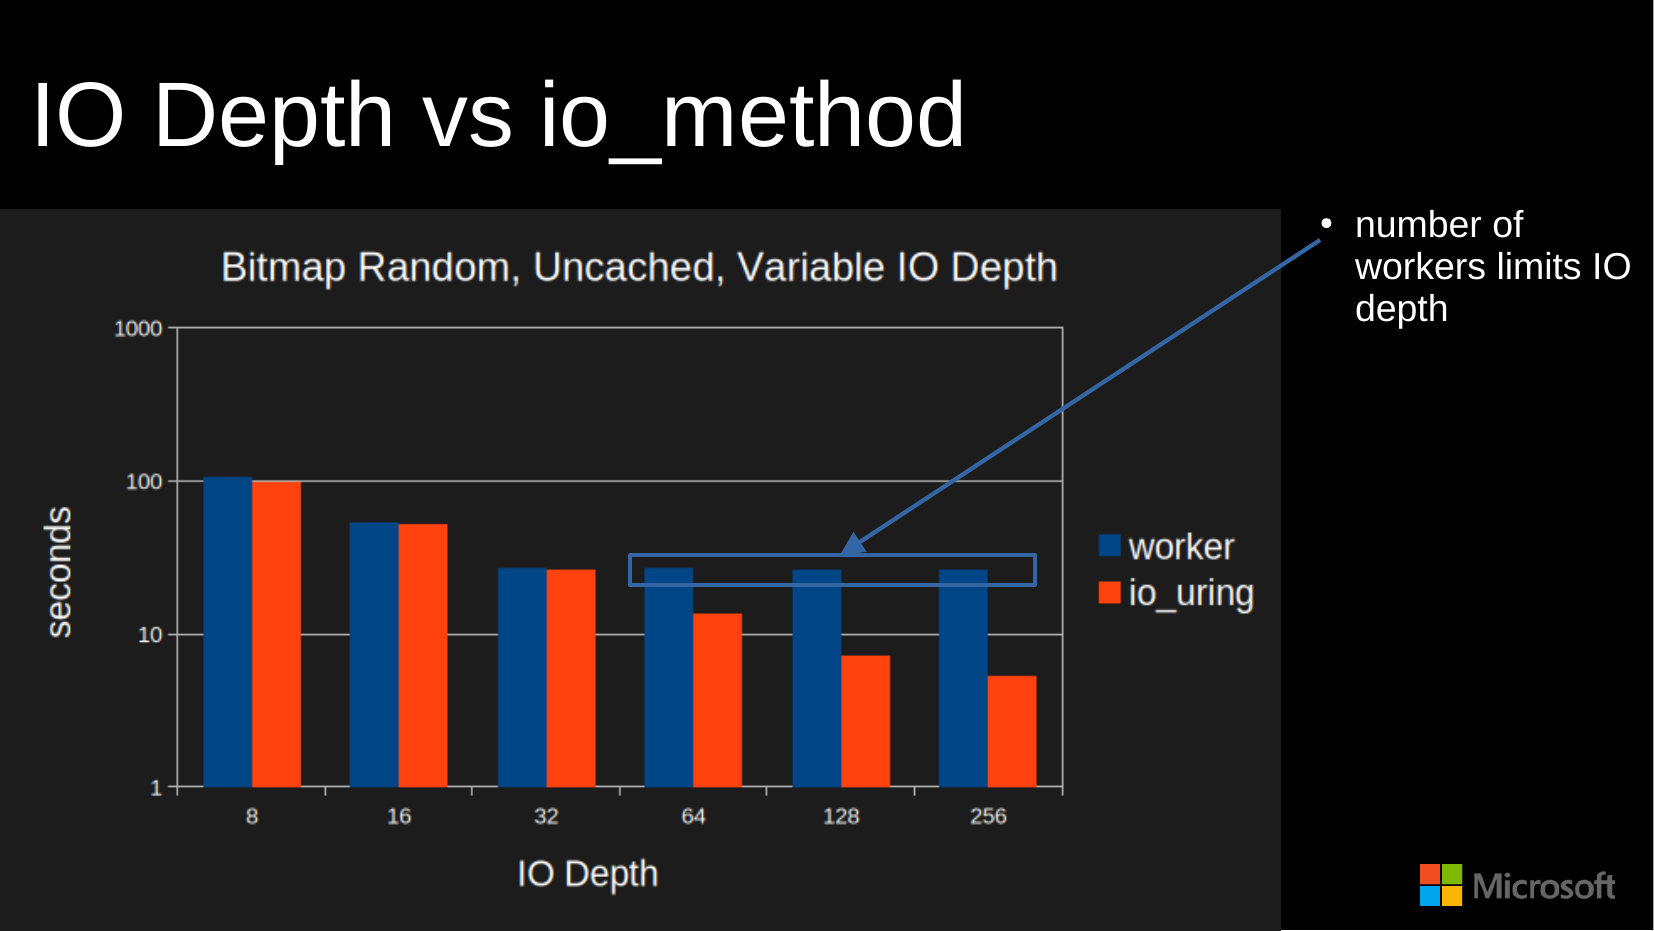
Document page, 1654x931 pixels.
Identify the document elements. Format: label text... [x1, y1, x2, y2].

text_box number of workers limits IO depth [1305, 196, 1654, 841]
picture [632, 557, 1033, 583]
picture [1420, 864, 1615, 906]
picture [0, 209, 1281, 931]
title IO Depth vs io_method [30, 37, 1621, 193]
